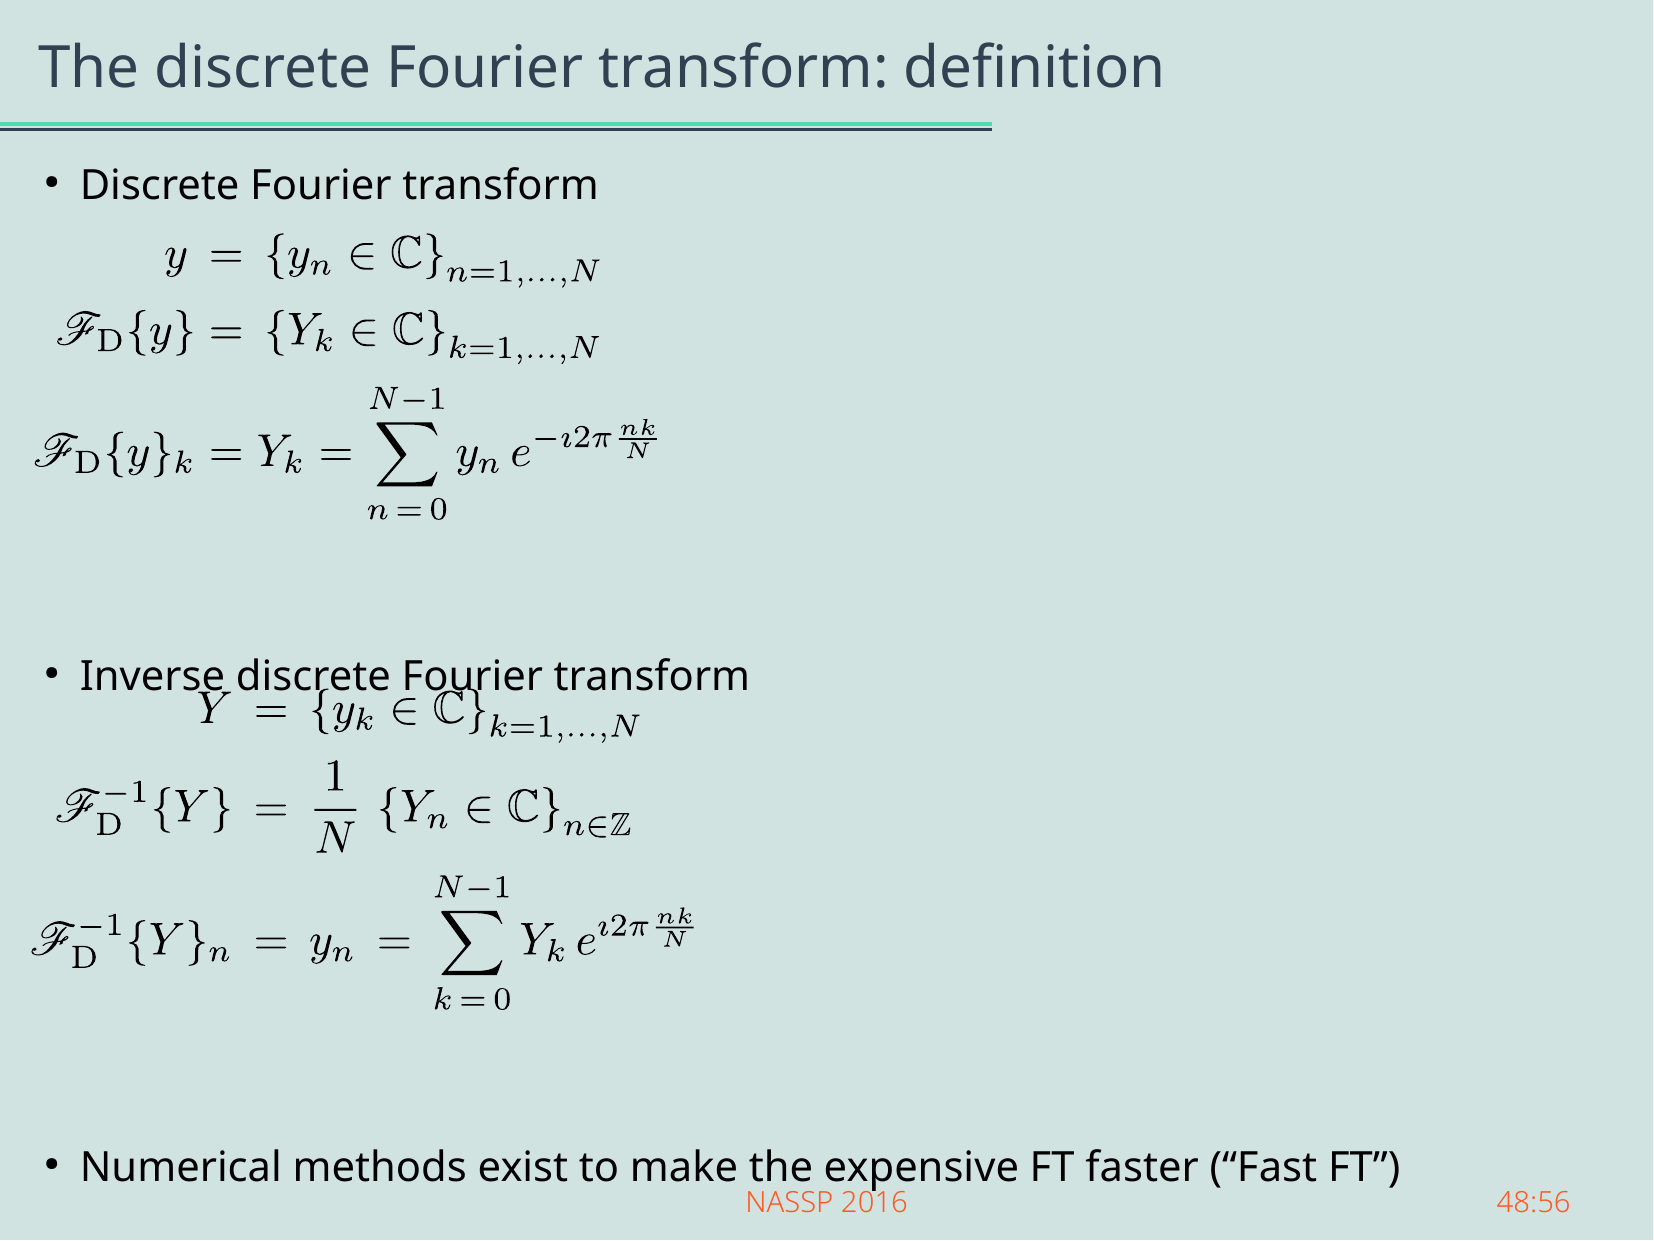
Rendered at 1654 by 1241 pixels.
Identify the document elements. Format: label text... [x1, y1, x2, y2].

text_box The discrete Fourier transform: definition [23, 17, 1613, 103]
text_box Discrete Fourier transform Inverse discrete Fourier transform Numerical methods exist to make the expensive FT faster (“Fast FT”) [29, 147, 1636, 1241]
text_box [29, 688, 694, 1010]
